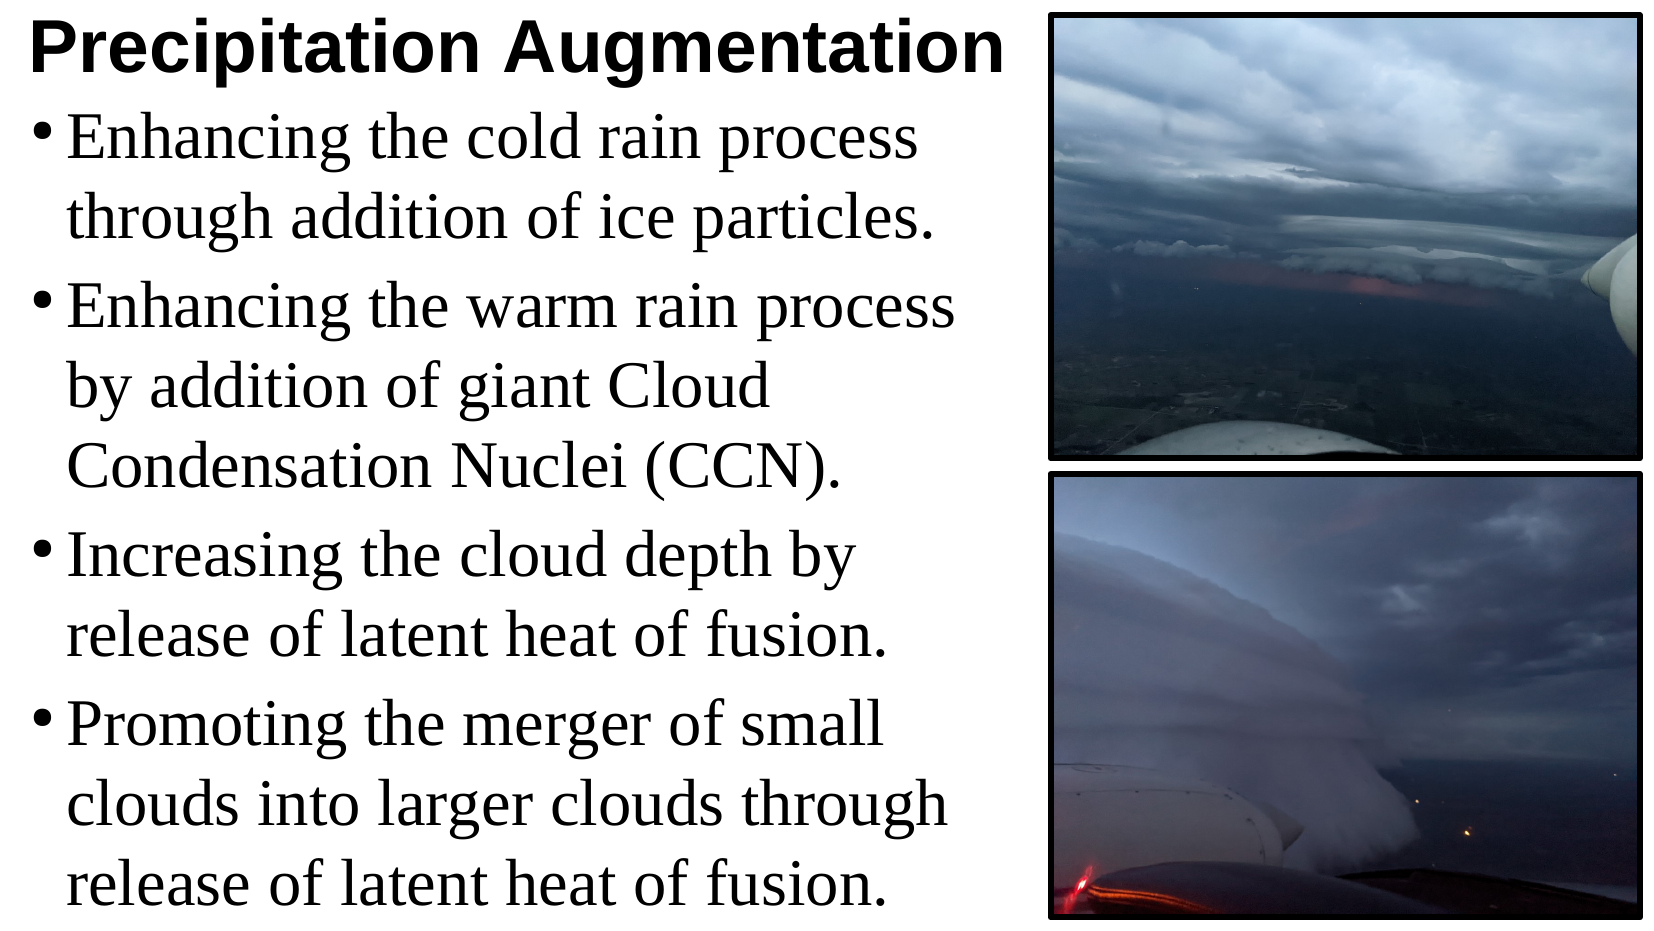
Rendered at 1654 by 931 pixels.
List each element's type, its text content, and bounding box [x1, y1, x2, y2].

text_box Enhancing the cold rain process through addition of ice particles. Enhancing the warm rain process by addition of giant Cloud Condensation Nuclei (CCN). Increasing the cloud depth by release of latent heat of fusion. Promoting the merger of small clouds into larger clouds through release of latent heat of fusion. [15, 84, 1025, 927]
picture [1053, 18, 1637, 456]
title Precipitation Augmentation [11, 0, 1025, 101]
picture [1053, 476, 1638, 915]
